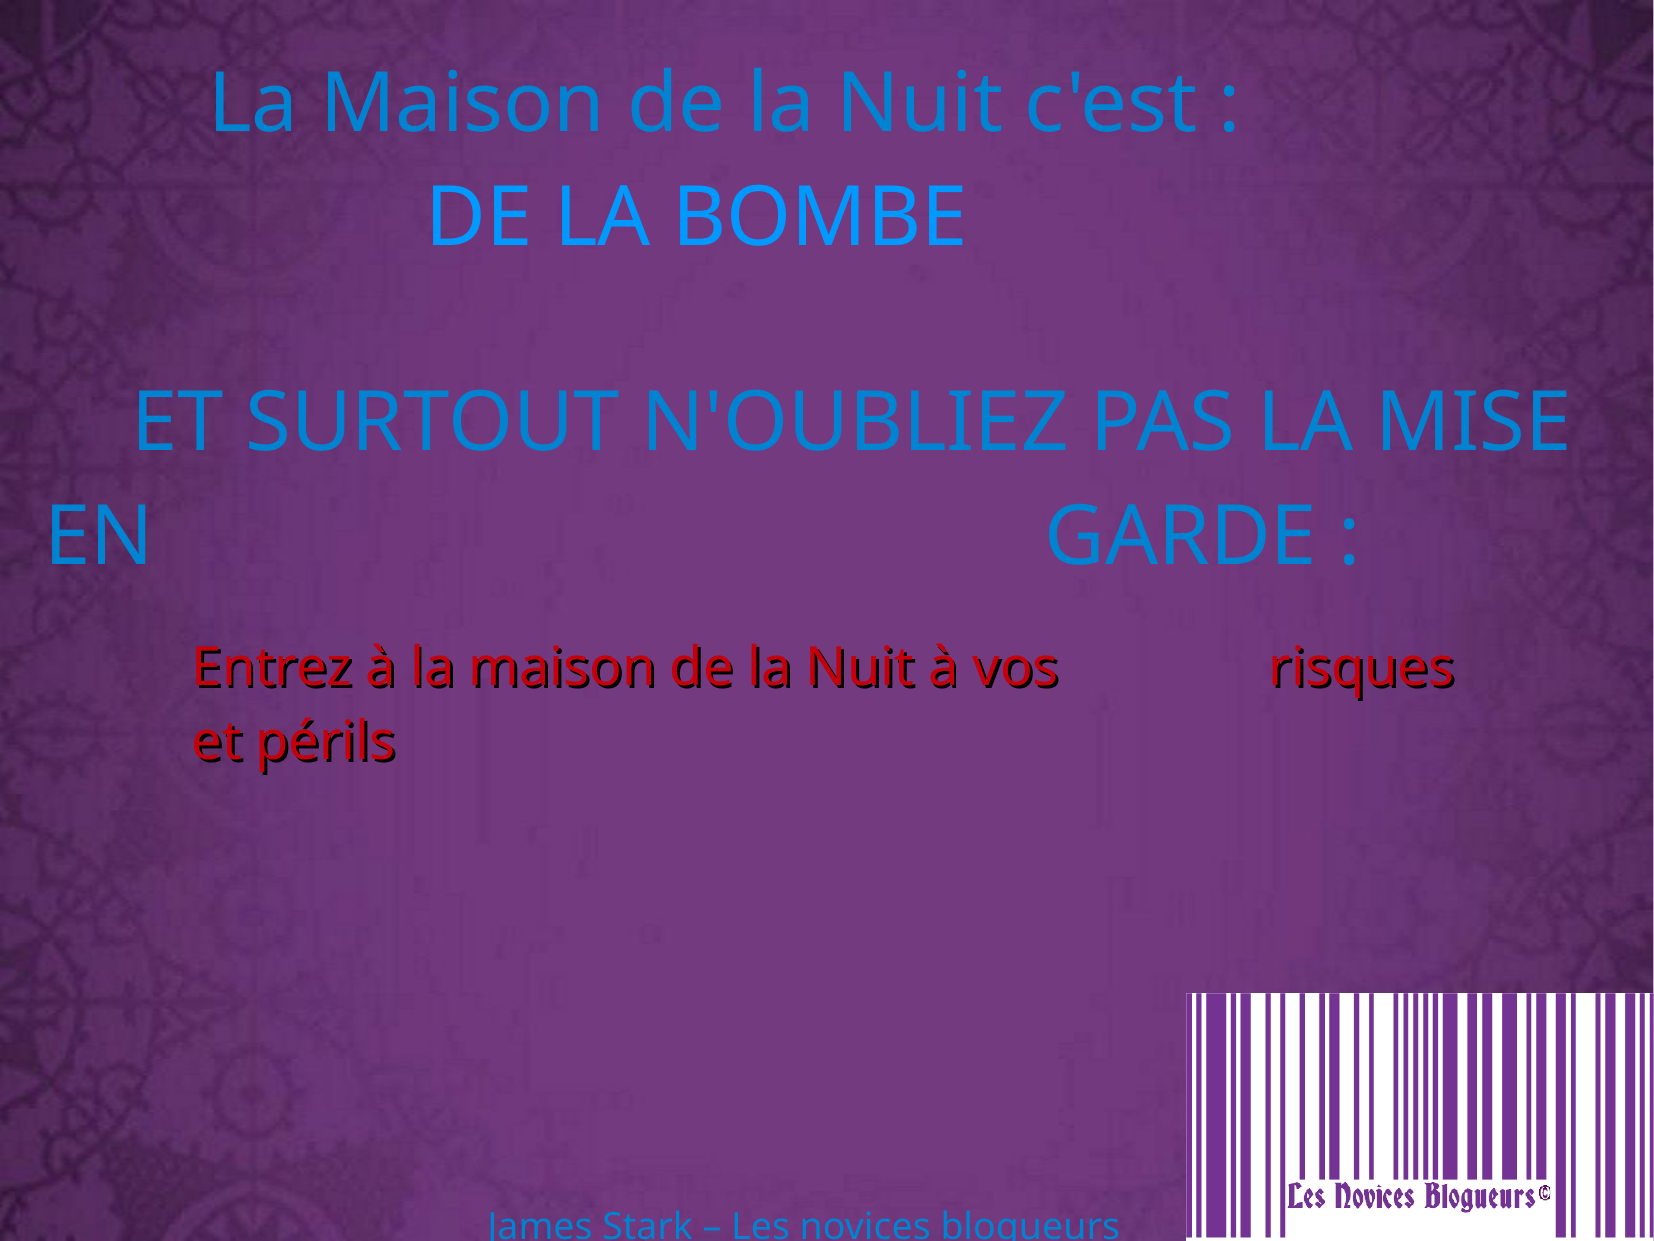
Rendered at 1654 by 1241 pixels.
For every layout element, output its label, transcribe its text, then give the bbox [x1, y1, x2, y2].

text_box La Maison de la Nuit c'est : DE LA BOMBE [193, 35, 1536, 237]
picture [0, 0, 1654, 1241]
text_box James Stark – Les novices blogueurs [472, 1192, 1447, 1241]
text_box Entrez à la maison de la Nuit à vos risques et périls [177, 620, 1477, 773]
text_box ET SURTOUT N'OUBLIEZ PAS LA MISE EN GARDE : [29, 354, 1654, 562]
